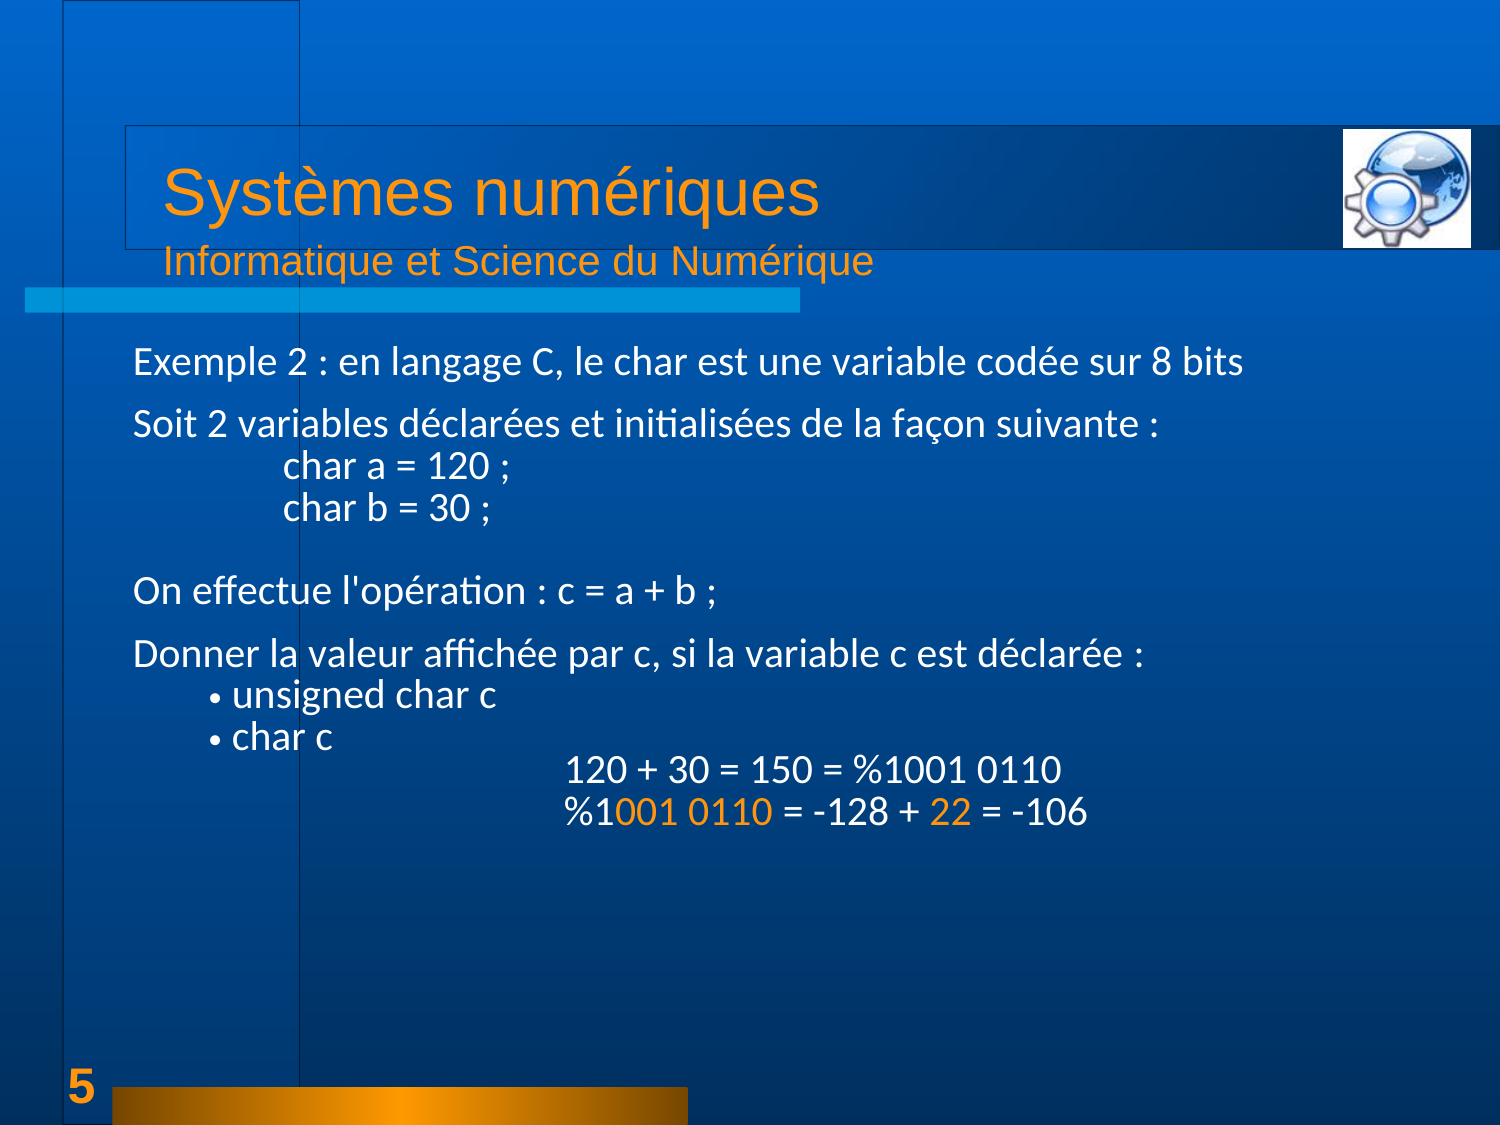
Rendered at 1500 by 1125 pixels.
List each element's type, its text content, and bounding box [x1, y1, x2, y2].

text_box Exemple 2 : en langage C, le char est une variable codée sur 8 bits Soit 2 variables déclarées et initialisées de la façon suivante : char a = 120 ; char b = 30 ; On effectue l'opération : c = a + b ; Donner la valeur affichée par c, si la variable c est déclarée : unsigned char c char c [118, 336, 1477, 862]
picture [1343, 129, 1471, 248]
text_box 120 + 30 = 150 = %1001 0110 %1001 0110 = -128 + 22 = -106 [549, 745, 1111, 863]
